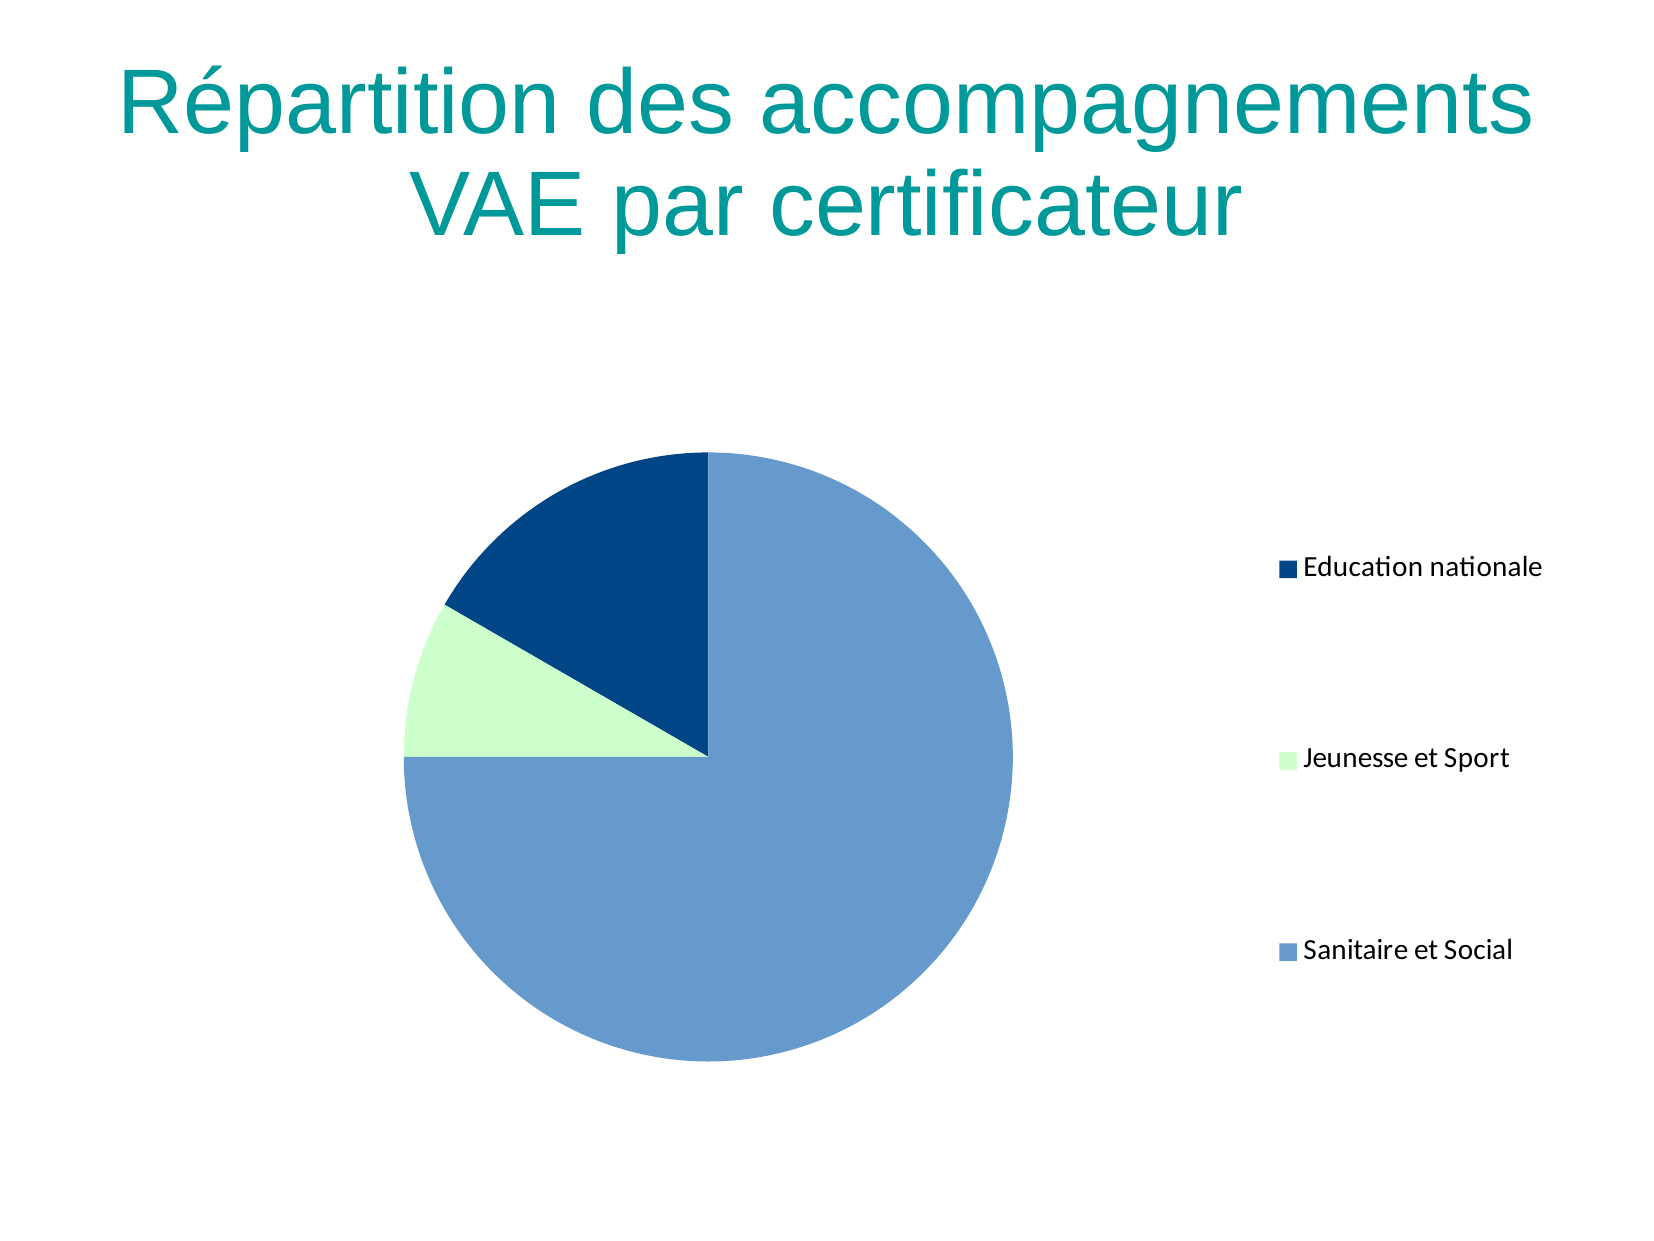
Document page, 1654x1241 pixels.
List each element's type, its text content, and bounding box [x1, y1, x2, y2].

chart [35, 259, 1619, 1205]
title Répartition des accompagnements VAE par certificateur [82, 49, 1571, 257]
